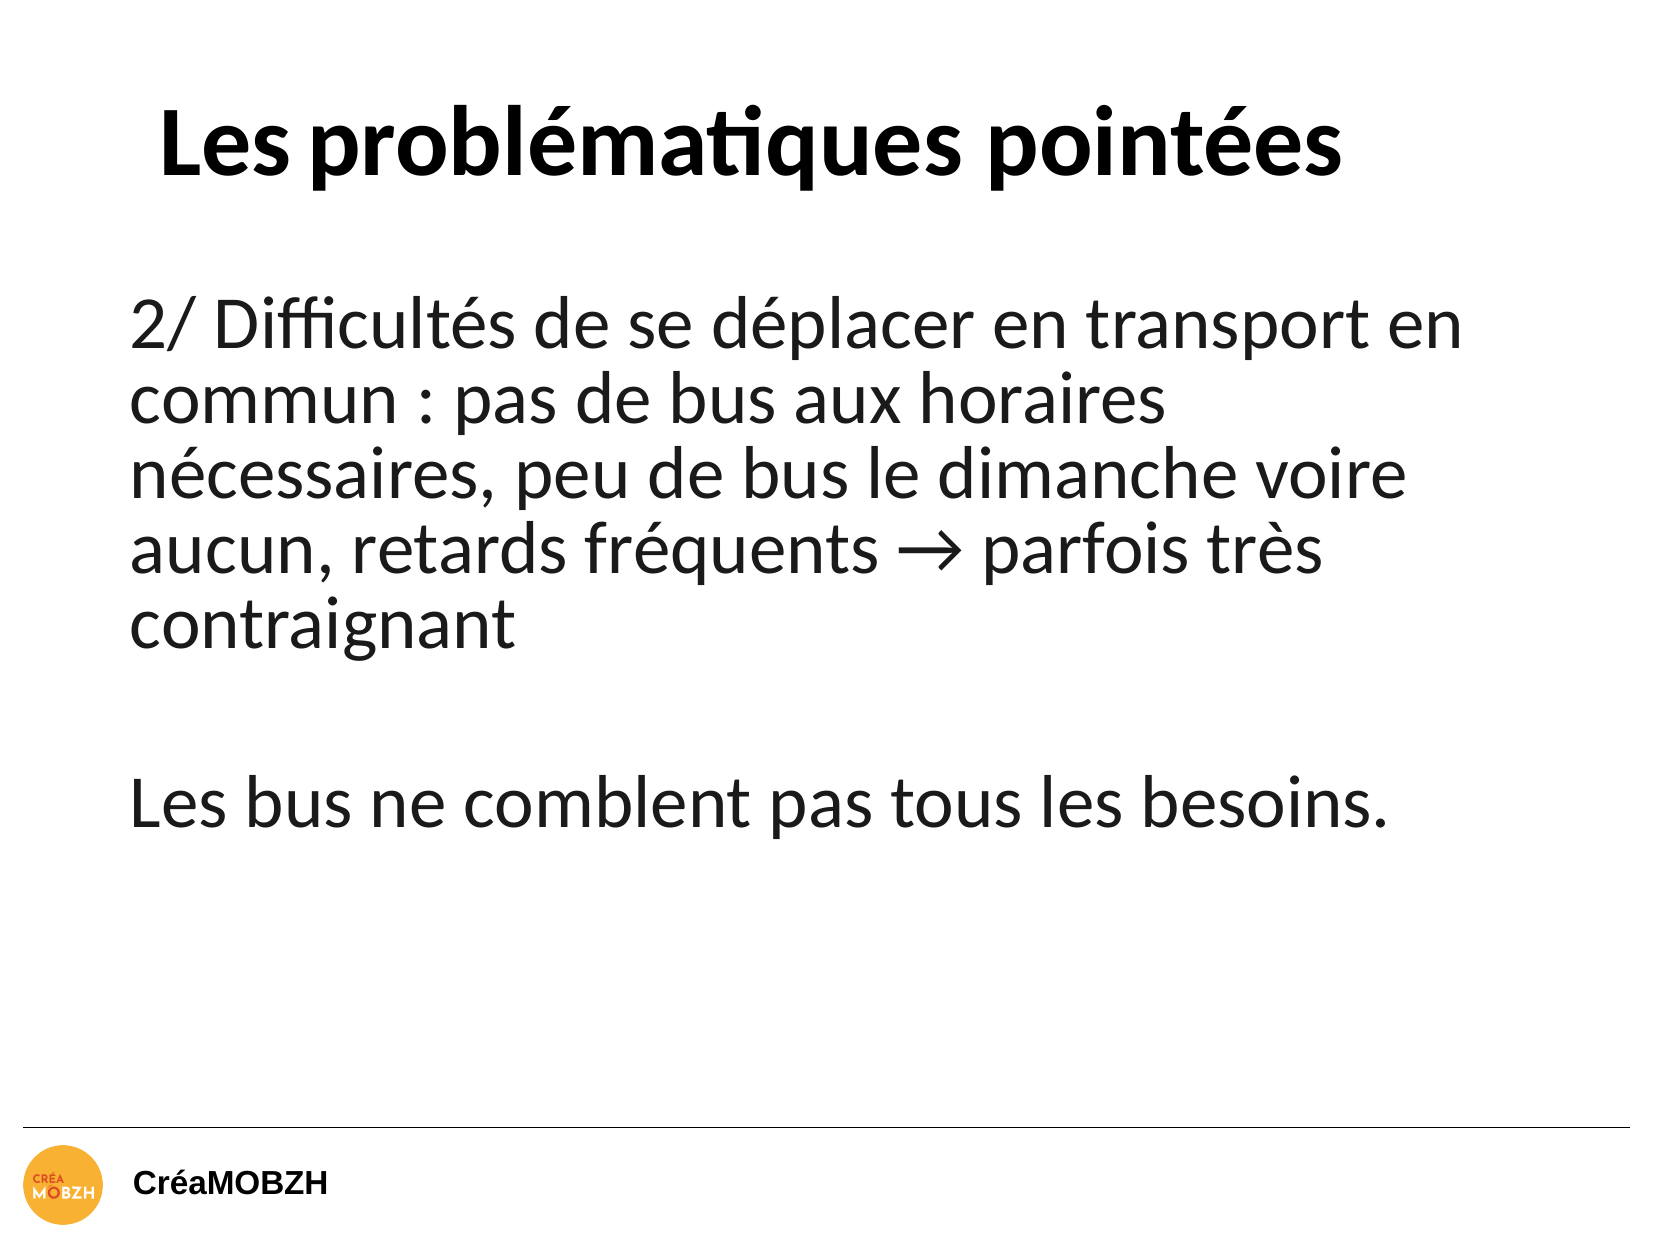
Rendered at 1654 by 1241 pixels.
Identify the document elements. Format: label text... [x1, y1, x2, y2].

list 2/ Difficultés de se déplacer en transport en commun : pas de bus aux horaires nécessaires, peu de bus le dimanche voire aucun, retards fréquents → parfois très contraignant Les bus ne comblent pas tous les besoins. [59, 291, 1548, 1111]
text_box CréaMOBZH [118, 1157, 1040, 1241]
title Les problématiques pointées [11, 47, 1347, 255]
picture [23, 1145, 103, 1225]
